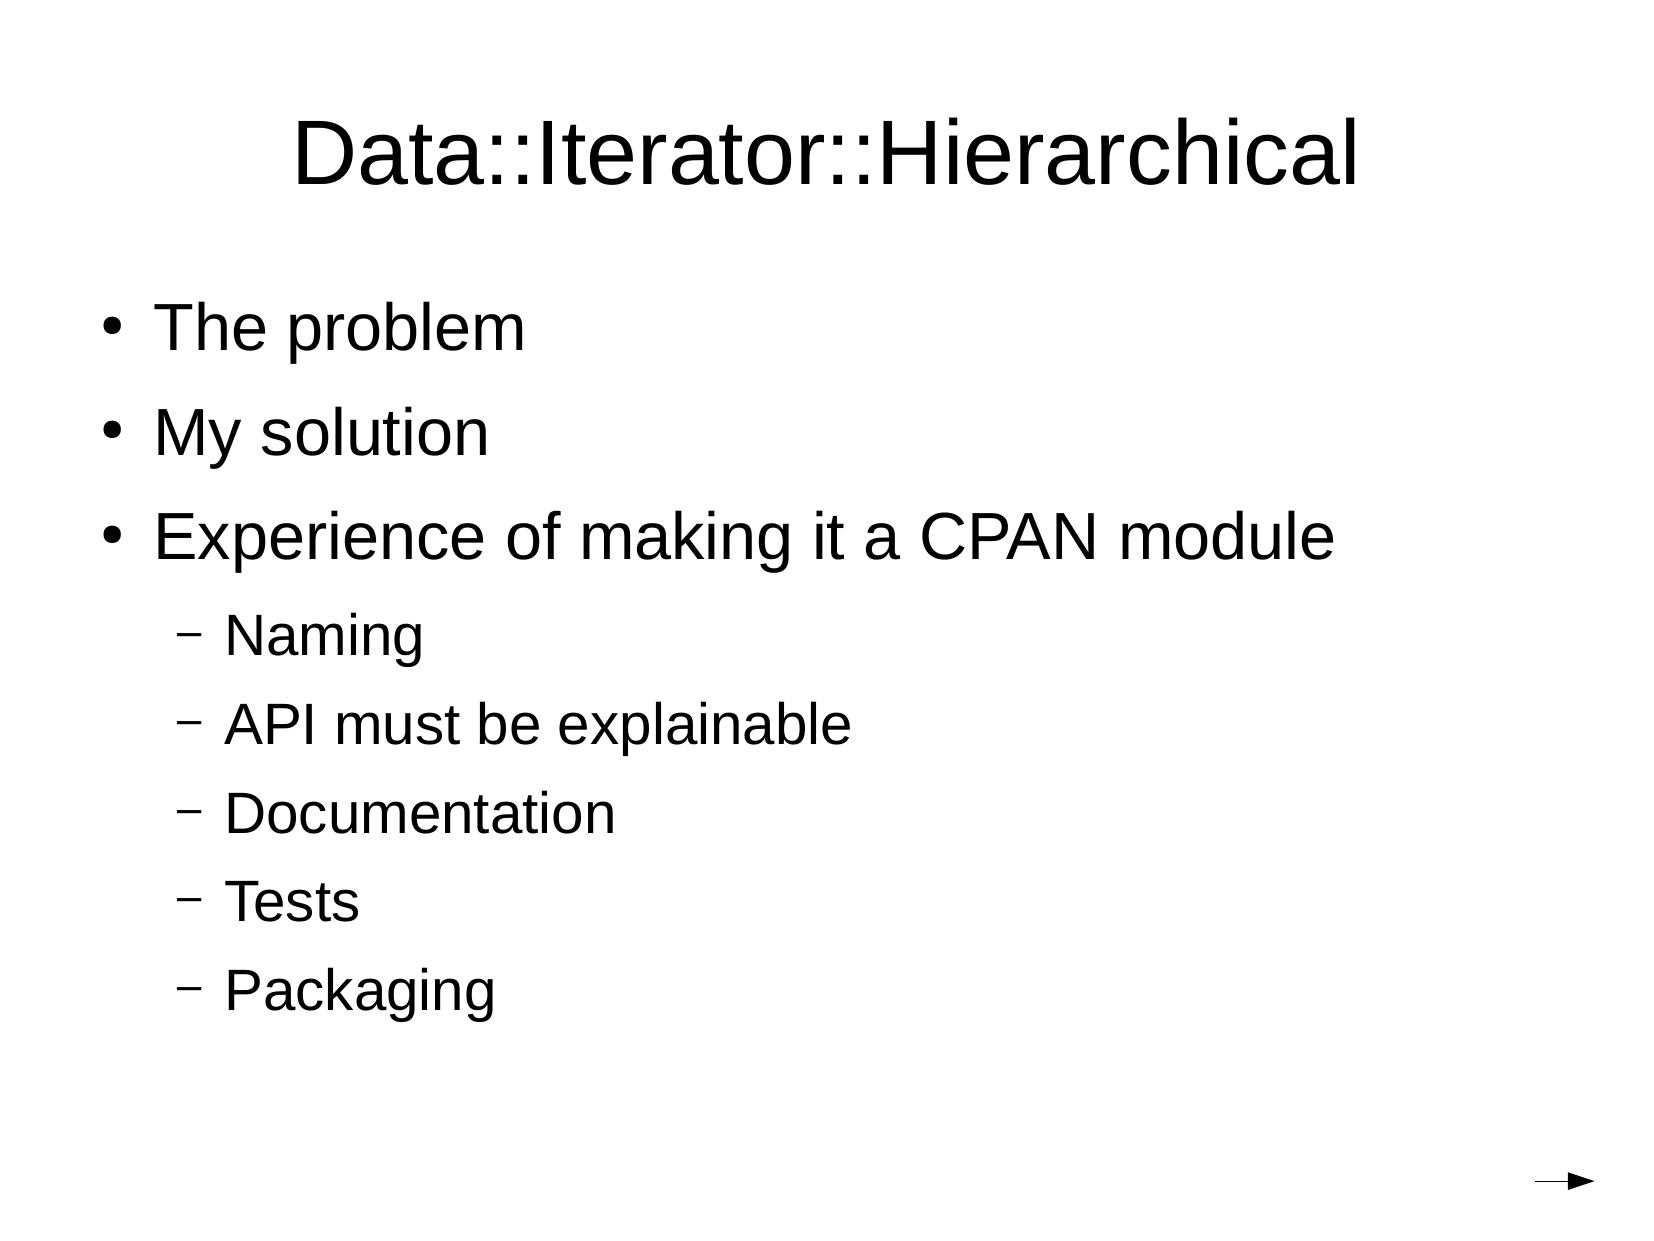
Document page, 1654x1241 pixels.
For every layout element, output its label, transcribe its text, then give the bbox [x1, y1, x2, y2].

title Data::Iterator::Hierarchical [82, 49, 1571, 257]
list The problem My solution Experience of making it a CPAN module Naming API must be explainable Documentation Tests Packaging [82, 290, 1571, 1094]
